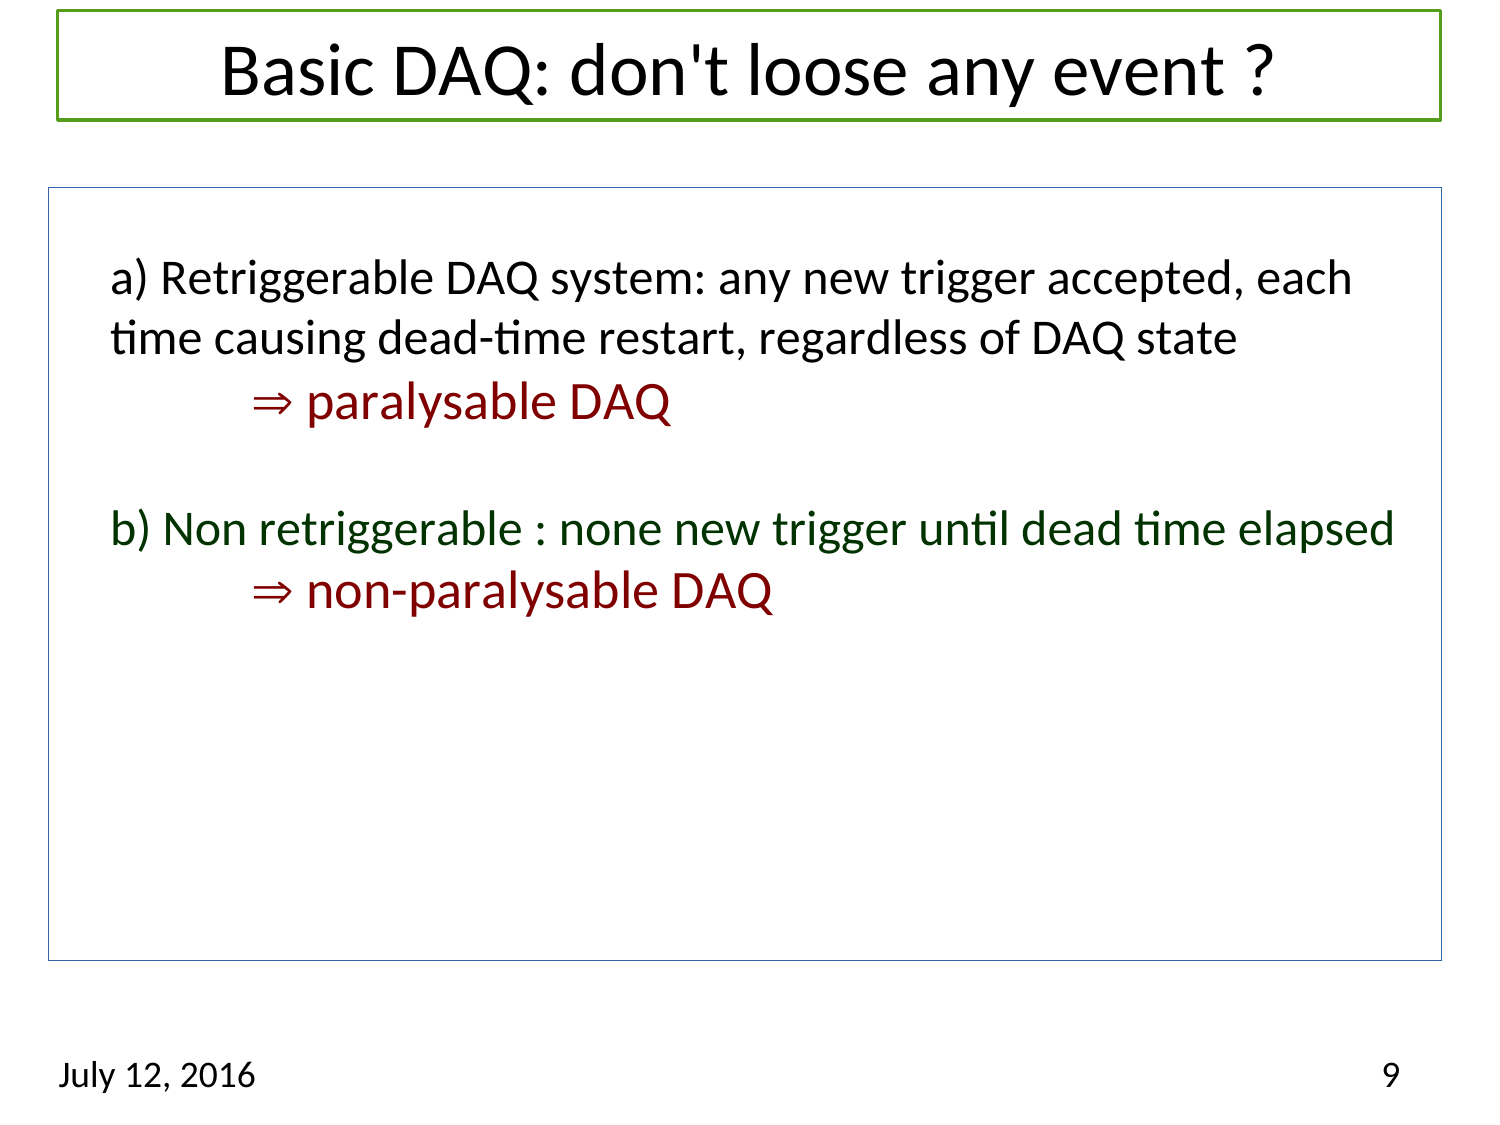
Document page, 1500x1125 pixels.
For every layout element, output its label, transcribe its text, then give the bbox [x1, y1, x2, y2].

title Basic DAQ: don't loose any event ? [57, 10, 1441, 121]
text_box a) Retriggerable DAQ system: any new trigger accepted, each time causing dead-time restart, regardless of DAQ state ⇒ paralysable DAQ b) Non retriggerable : none new trigger until dead time elapsed ⇒ non-paralysable DAQ [48, 187, 1442, 961]
